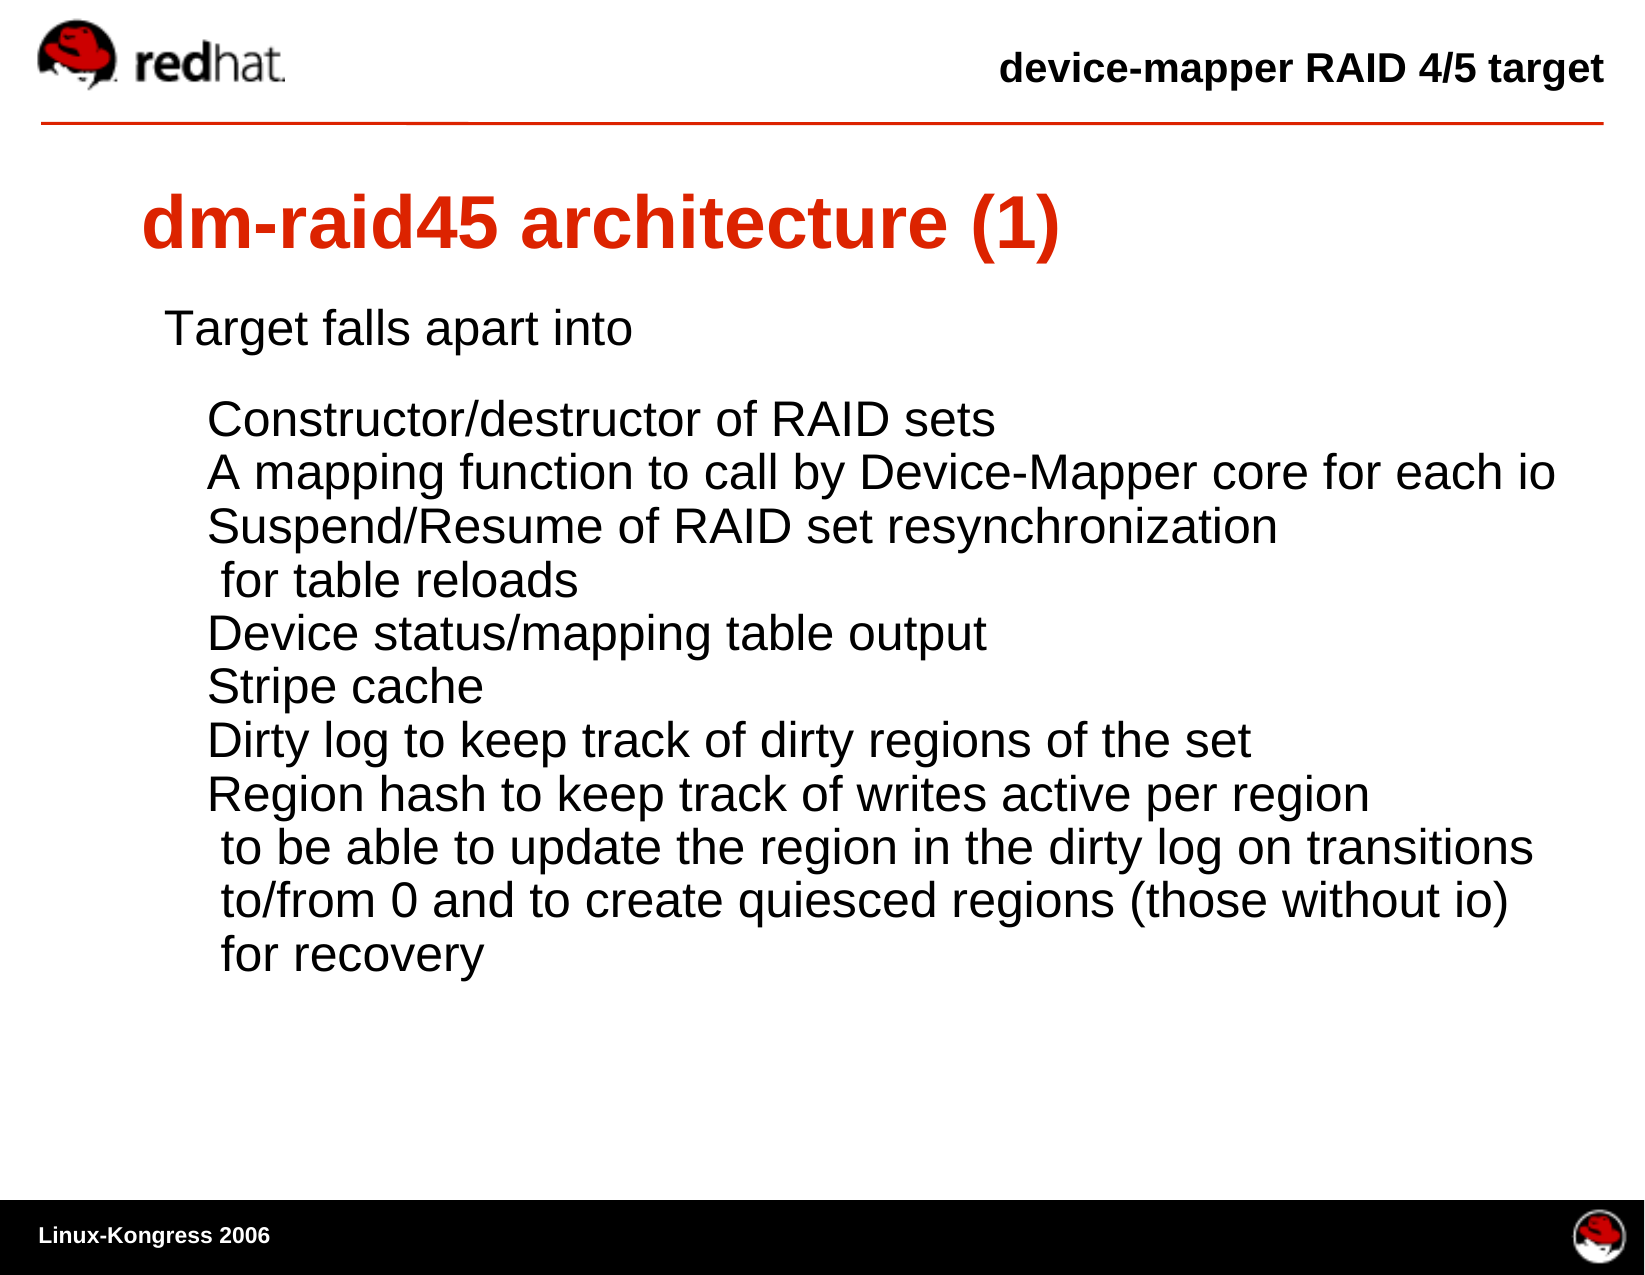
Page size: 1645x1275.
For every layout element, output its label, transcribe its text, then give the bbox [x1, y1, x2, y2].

picture [36, 17, 285, 102]
text_box Linux-Kongress 2006 [38, 1222, 381, 1252]
text_box [0, 1200, 1645, 1275]
text_box Constructor/destructor of RAID sets A mapping function to call by Device-Mapper core for each io Suspend/Resume of RAID set resynchronization for table reloads Device status/mapping table output Stripe cache Dirty log to keep track of dirty regions of the set Region hash to keep track of writes active per region to be able to update the region in the dirty log on transitions to/from 0 and to create quiesced regions (those without io) for recovery [192, 393, 1627, 534]
text_box Target falls apart into [150, 299, 1362, 425]
text_box dm-raid45 architecture (1) [141, 180, 1271, 274]
picture [1568, 1206, 1631, 1270]
text_box device-mapper RAID 4/5 target [959, 44, 1605, 97]
